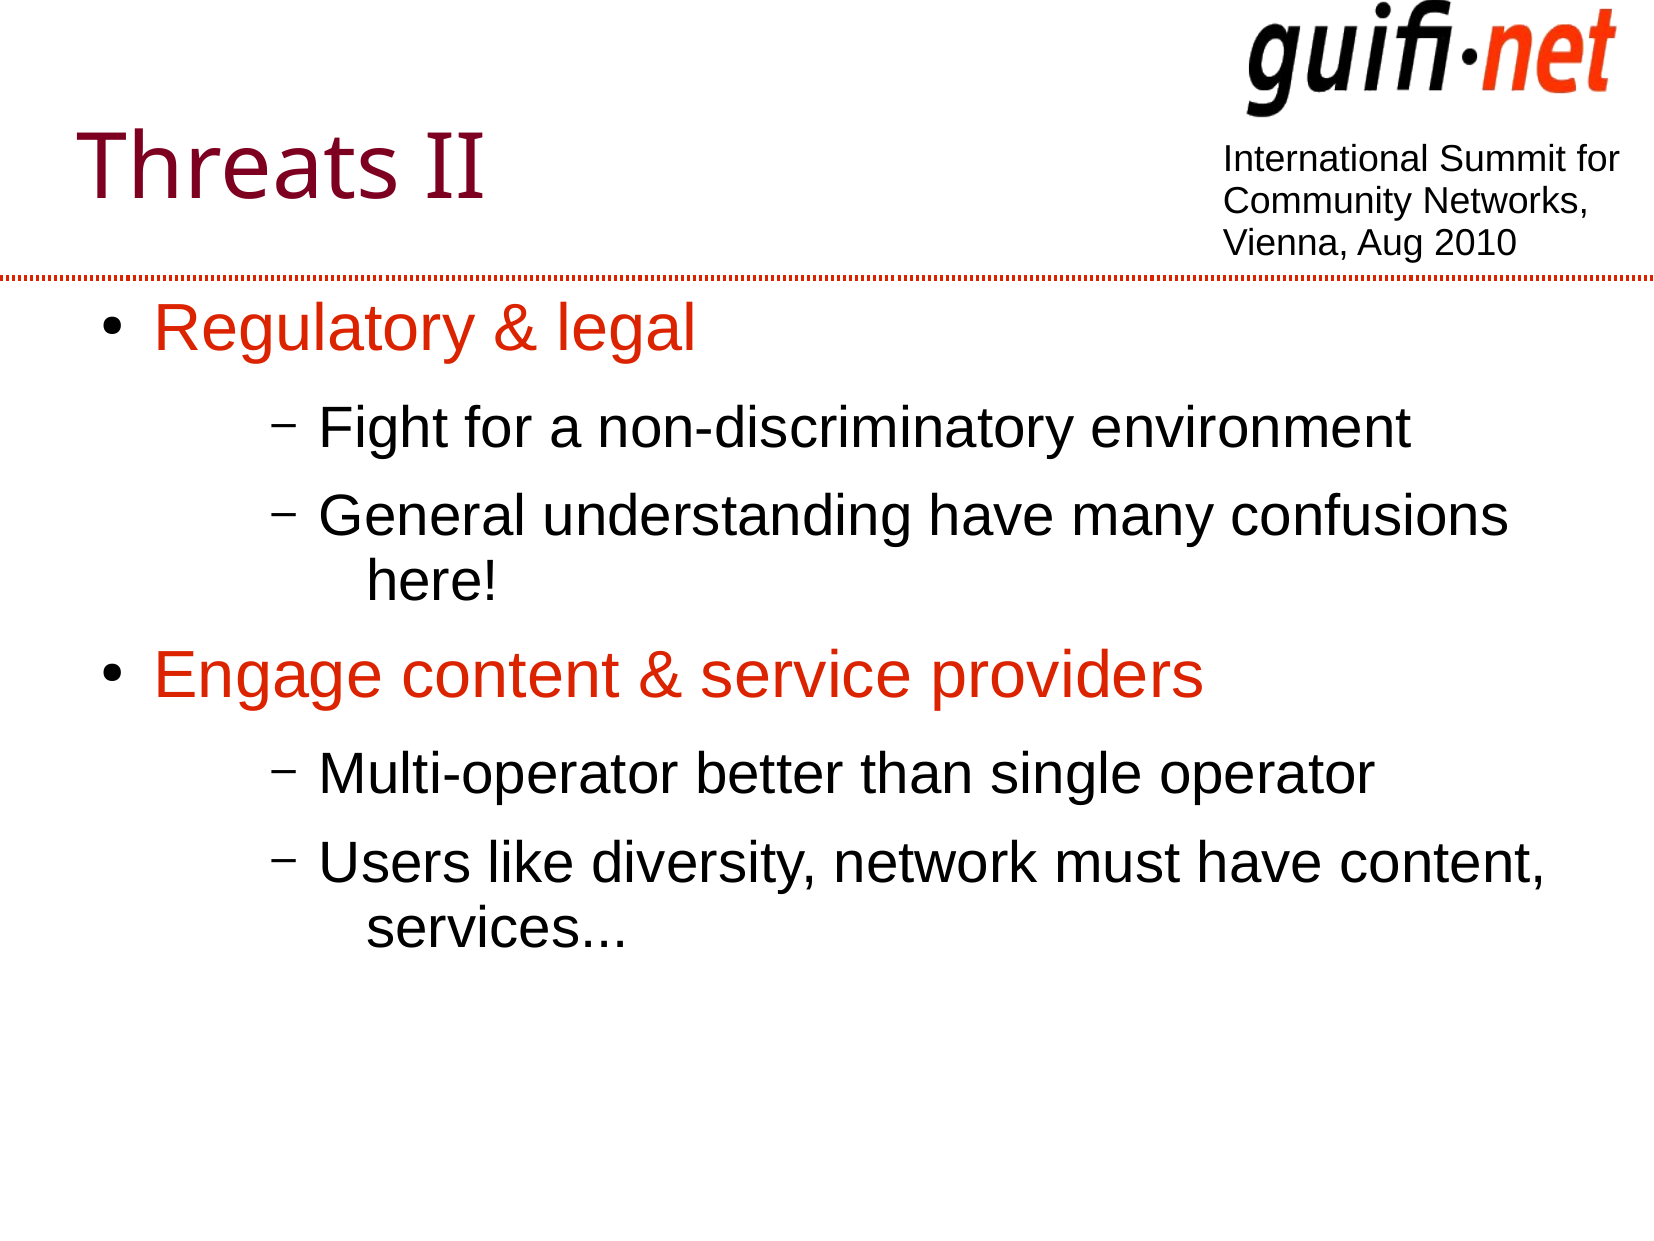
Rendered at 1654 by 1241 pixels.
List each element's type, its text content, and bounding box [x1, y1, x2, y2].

list Regulatory & legal Fight for a non-discriminatory environment General understanding have many confusions here! Engage content & service providers Multi-operator better than single operator Users like diversity, network must have content, services... [82, 290, 1571, 1094]
picture [1240, 0, 1625, 119]
title Threats II [76, 66, 1093, 259]
